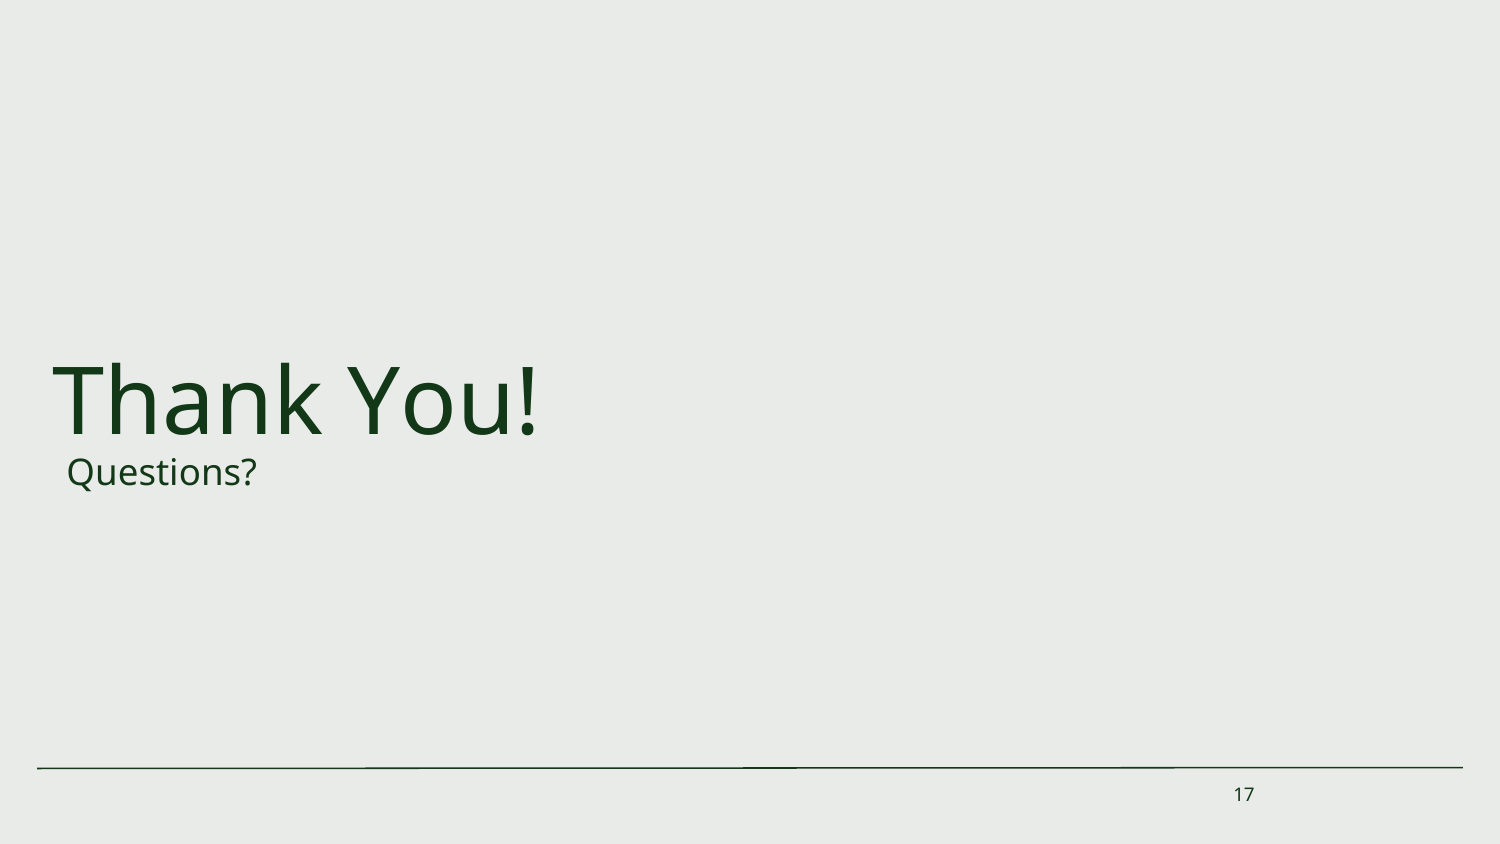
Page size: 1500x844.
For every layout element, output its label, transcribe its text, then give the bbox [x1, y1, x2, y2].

slide_number ‹#› [1218, 767, 1465, 821]
title Thank You! [37, 313, 1060, 469]
list Questions? [51, 434, 1477, 509]
